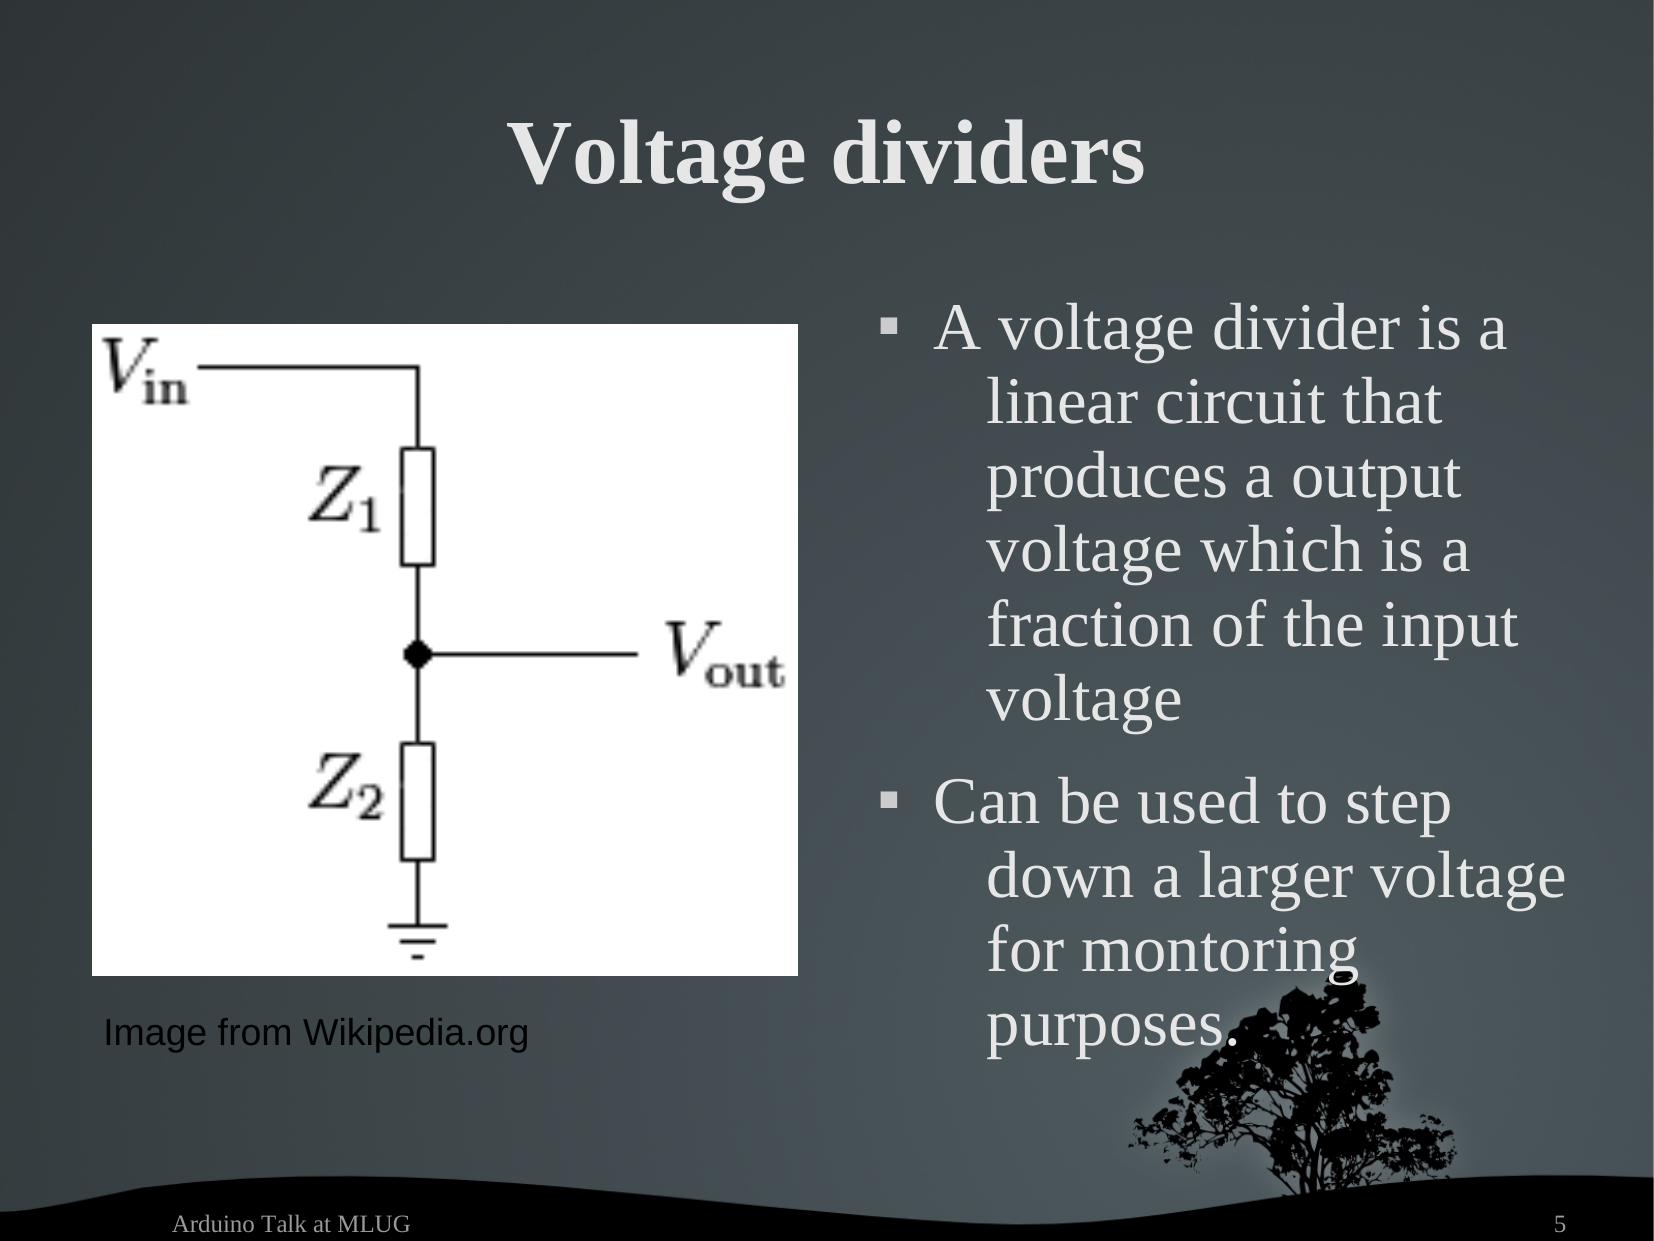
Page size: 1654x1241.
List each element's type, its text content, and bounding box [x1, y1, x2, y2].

picture [0, 0, 1654, 1241]
text_box Image from Wikipedia.org [88, 1003, 827, 1061]
title Voltage dividers [82, 49, 1571, 257]
list A voltage divider is a linear circuit that produces a output voltage which is a fraction of the input voltage Can be used to step down a larger voltage for montoring purposes. [845, 290, 1572, 1128]
